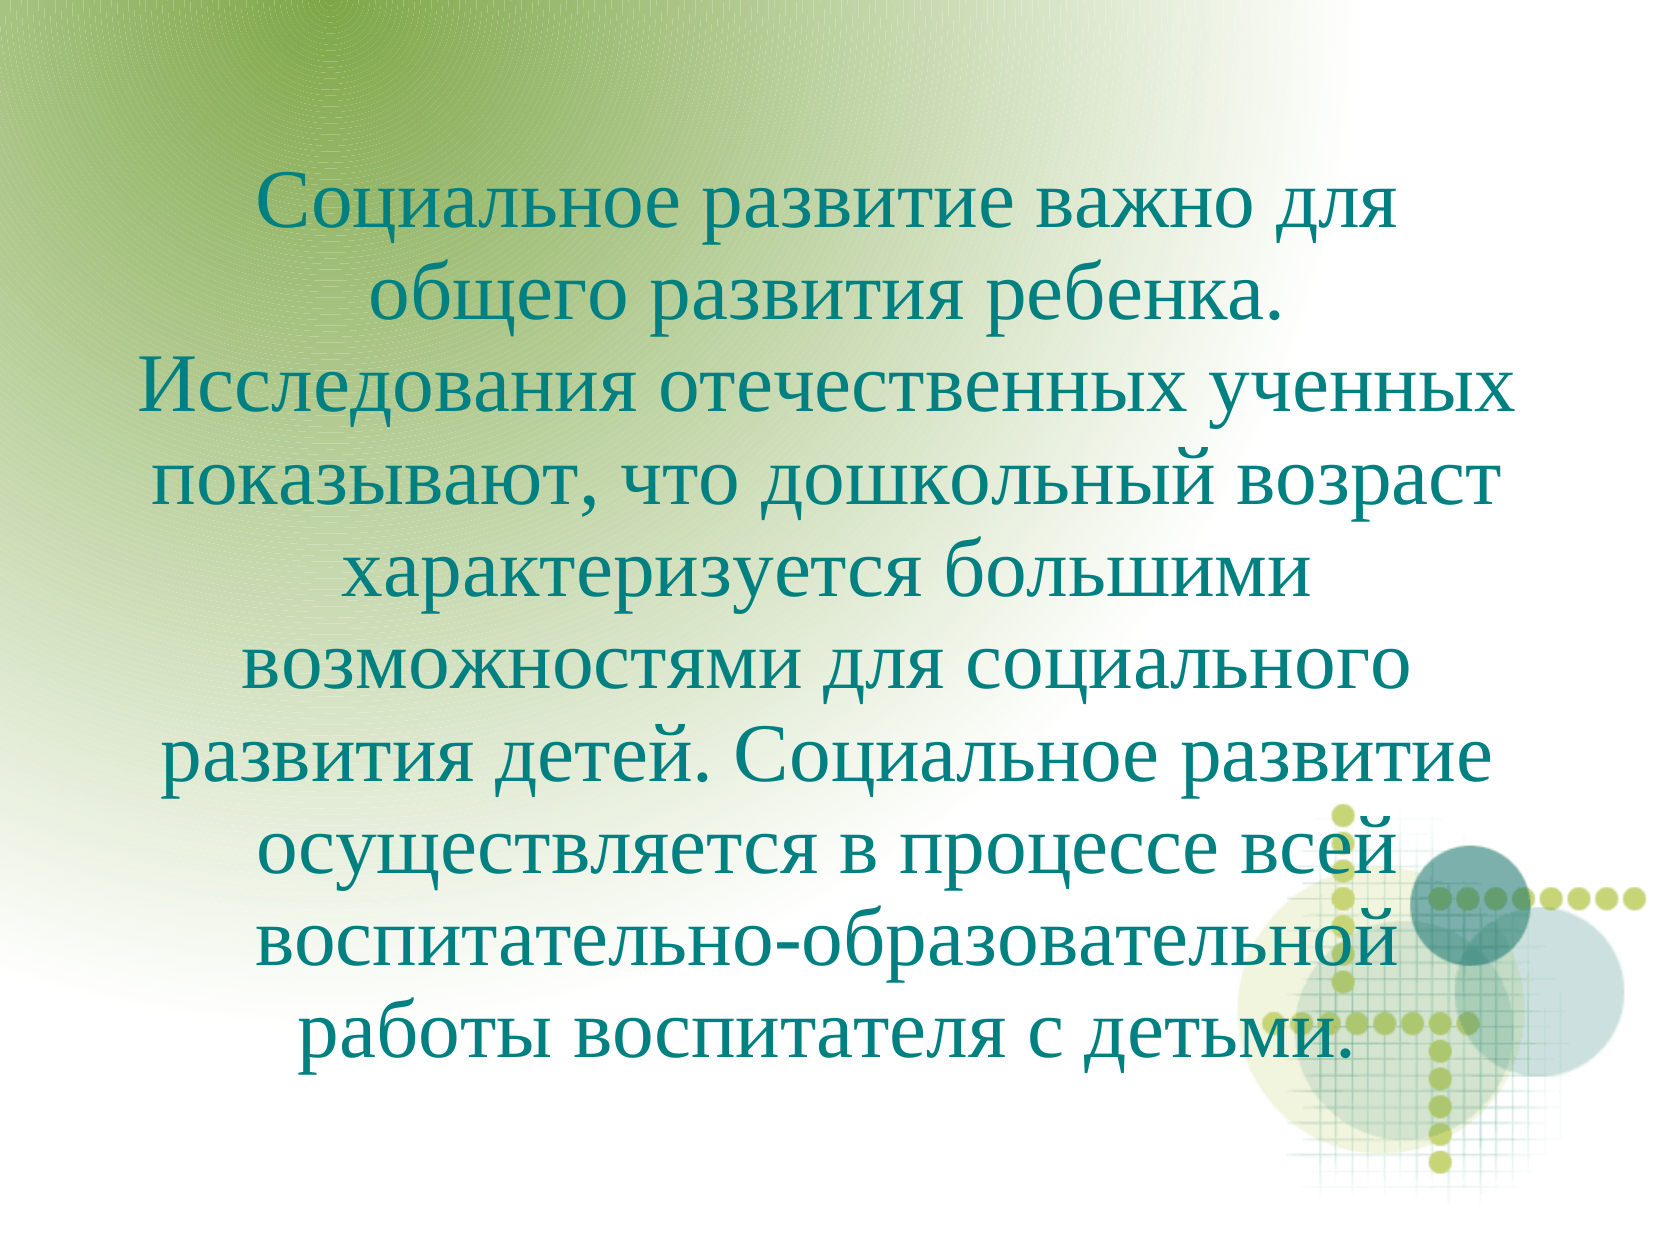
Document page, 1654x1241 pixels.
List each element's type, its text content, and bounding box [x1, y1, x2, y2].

subtitle Социальное развитие важно для общего развития ребенка. Исследования отечественных ученных показывают, что дошкольный возраст характеризуется большими возможностями для социального развития детей. Социальное развитие осуществляется в процессе всей воспитательно-образовательной работы воспитателя с детьми. [121, 110, 1534, 1119]
picture [1224, 792, 1654, 1211]
